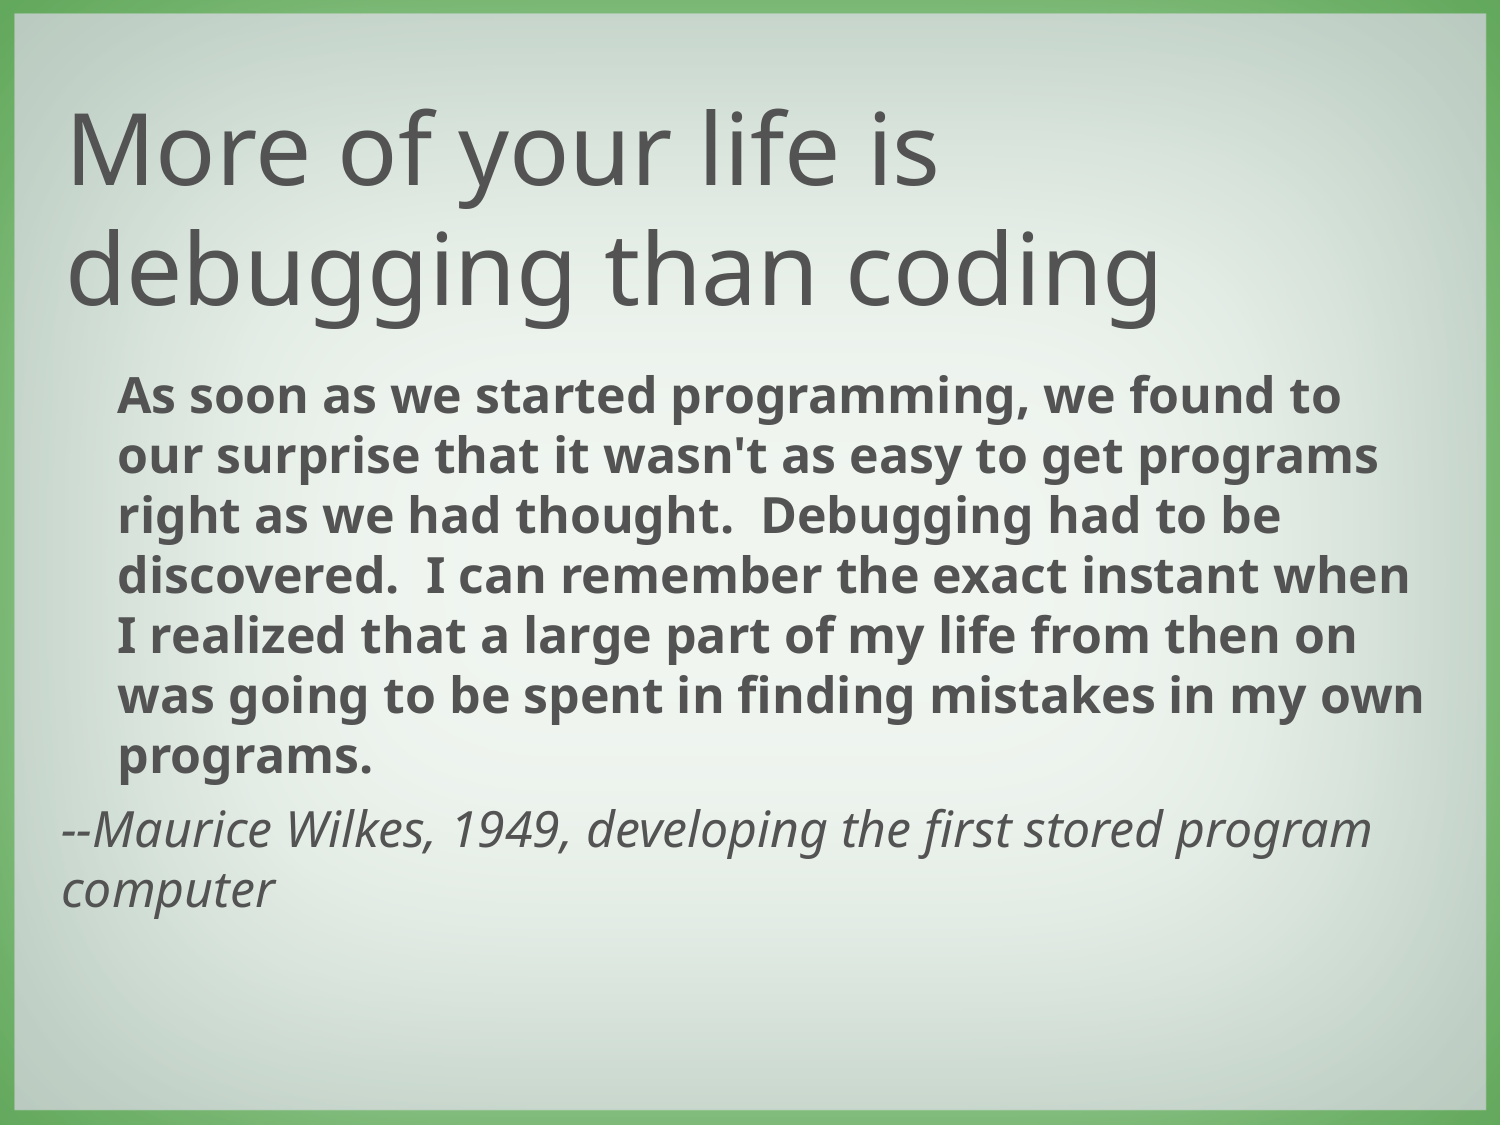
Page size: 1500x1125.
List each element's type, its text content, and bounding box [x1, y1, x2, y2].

title More of your life is debugging than coding [50, 78, 1457, 334]
picture [0, 0, 1500, 1125]
list As soon as we started programming, we found to our surprise that it wasn't as easy to get programs right as we had thought. Debugging had to be discovered. I can remember the exact instant when I realized that a large part of my life from then on was going to be spent in finding mistakes in my own programs. --Maurice Wilkes, 1949, developing the first stored program computer [46, 355, 1453, 1071]
